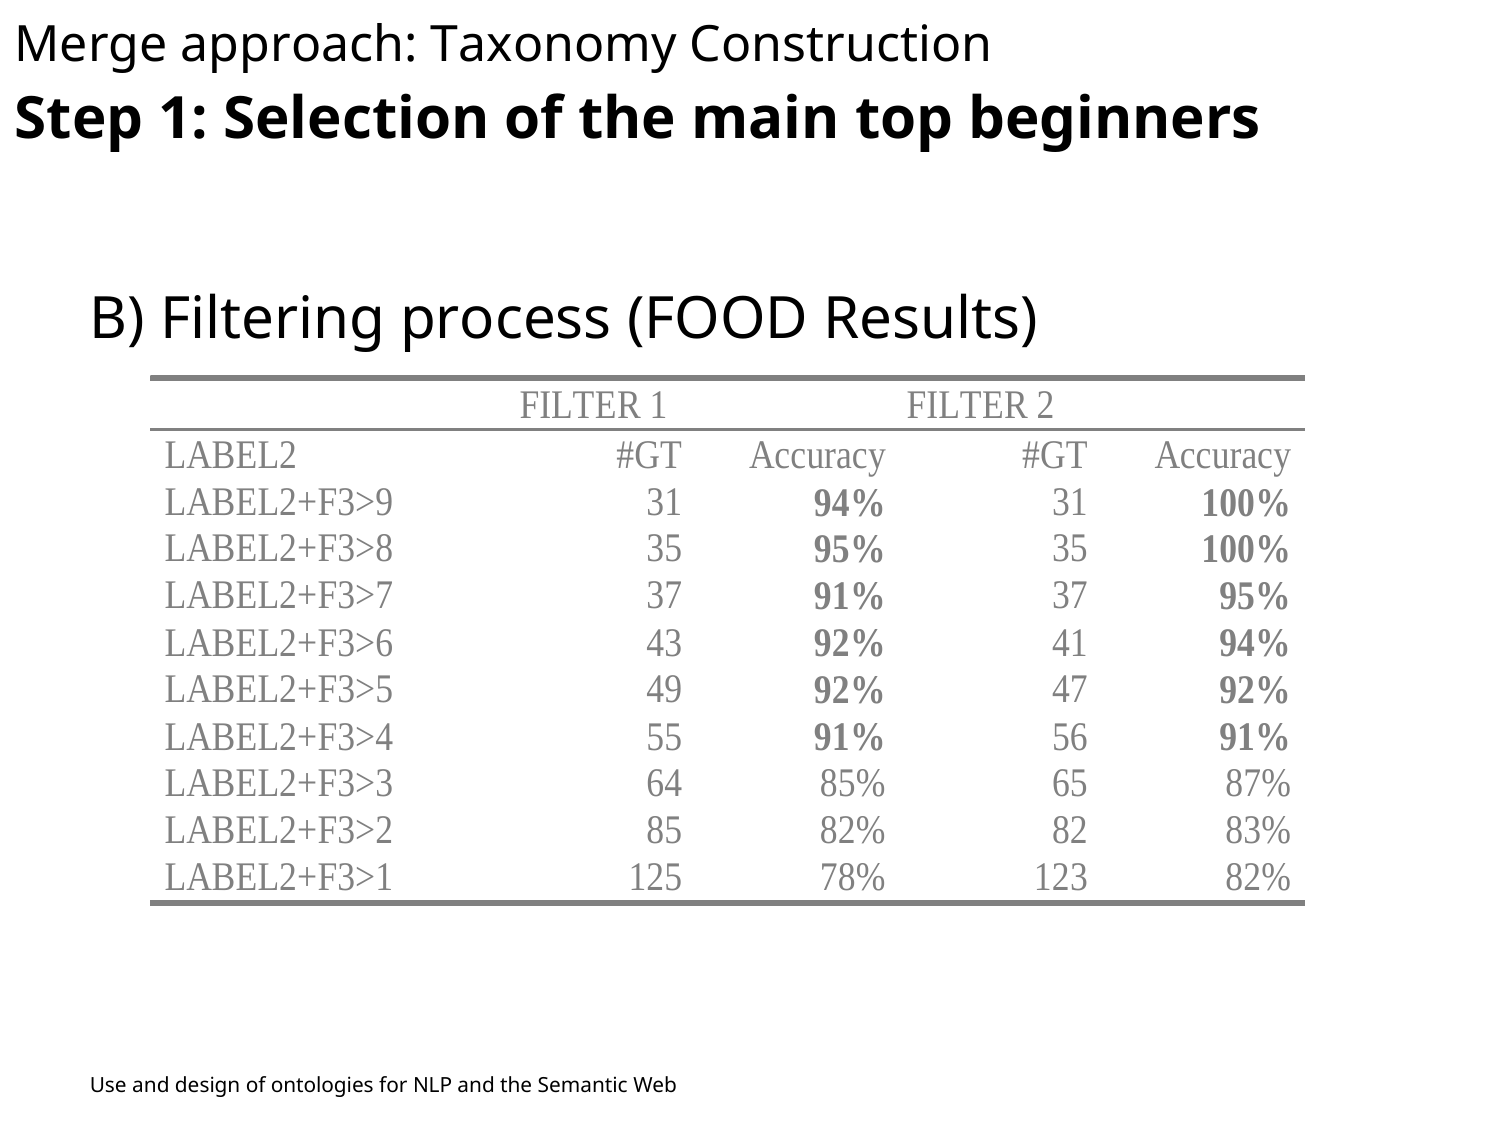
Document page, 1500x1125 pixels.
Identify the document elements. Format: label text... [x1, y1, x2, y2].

text_box Merge approach: Taxonomy Construction Step 1: Selection of the main top beginners [0, 0, 1400, 150]
chart [150, 375, 1313, 963]
list B) Filtering process (FOOD Results) [75, 174, 1426, 527]
